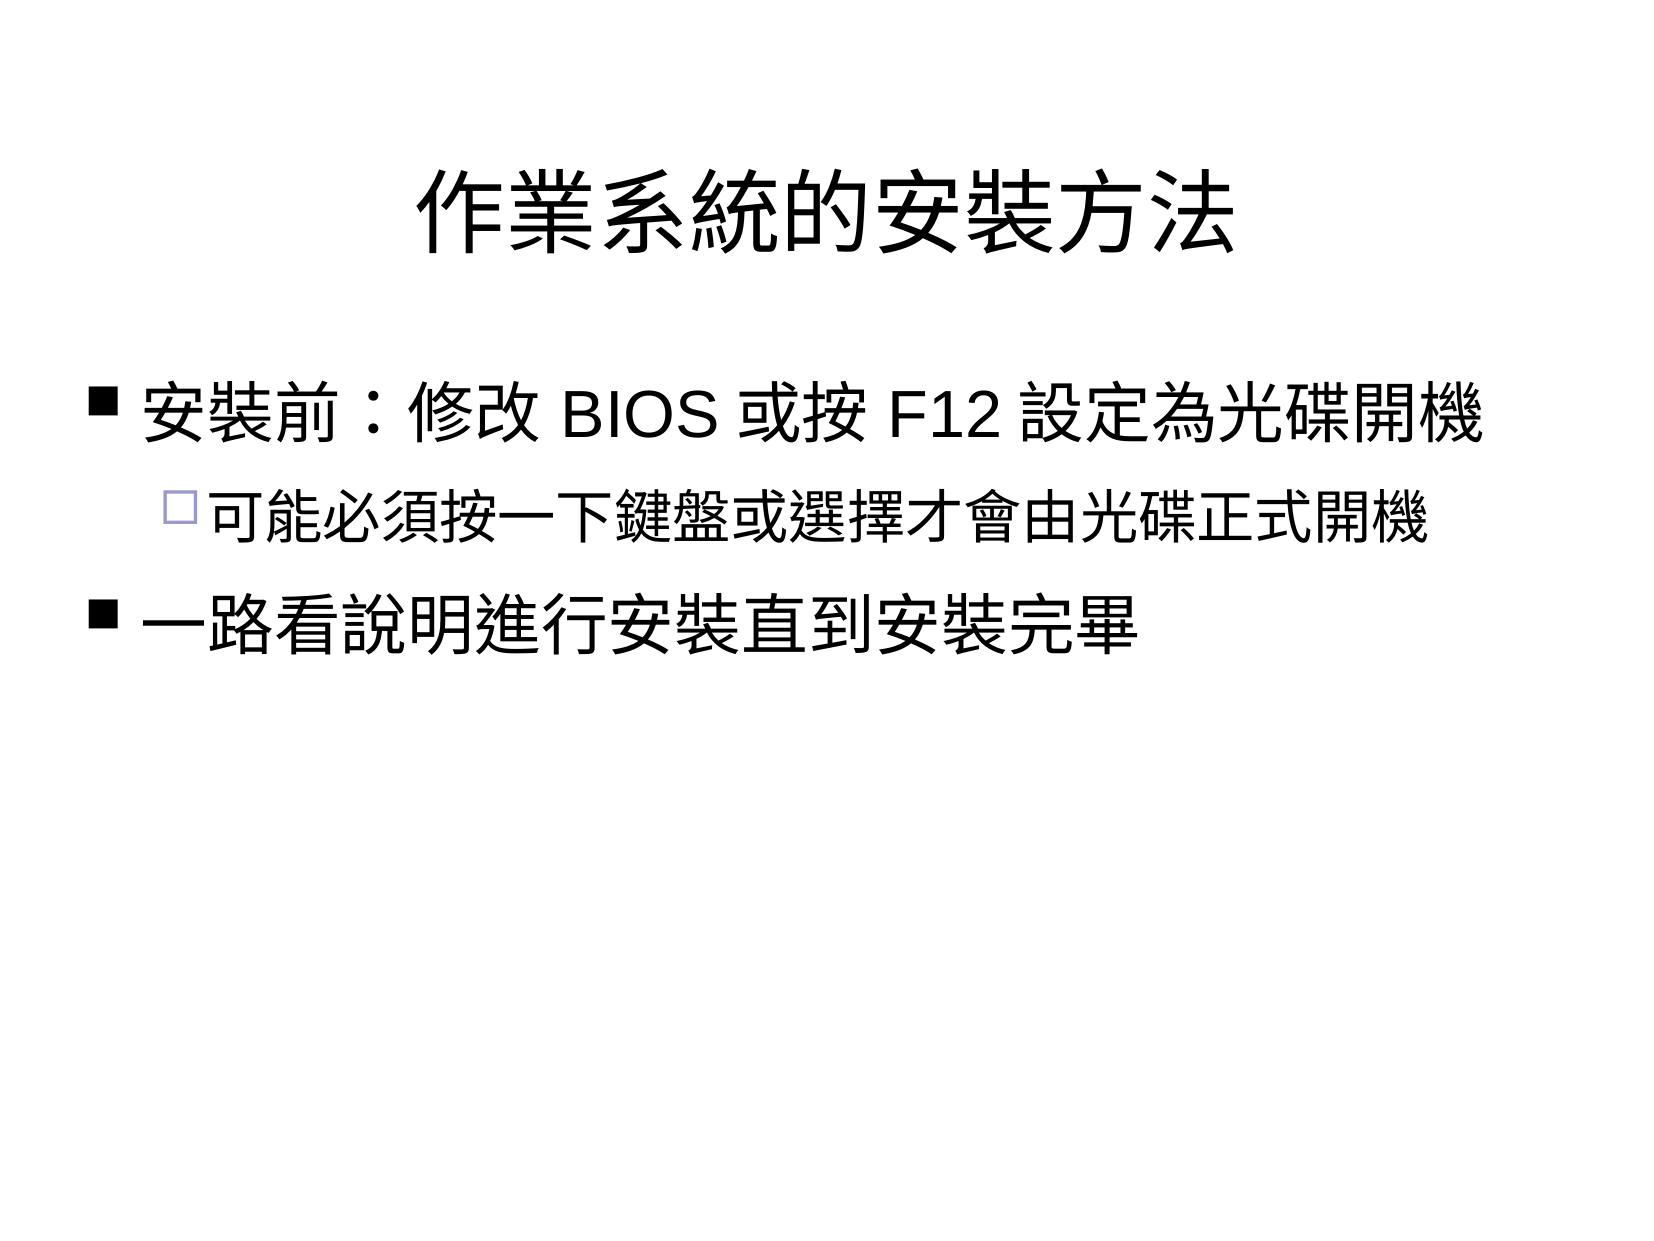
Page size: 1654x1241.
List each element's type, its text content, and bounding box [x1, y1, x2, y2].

list 安裝前：修改BIOS或按F12設定為光碟開機 可能必須按一下鍵盤或選擇才會由光碟正式開機 一路看說明進行安裝直到安裝完畢 [84, 359, 1574, 1048]
title 作業系統的安裝方法 [82, 92, 1572, 322]
